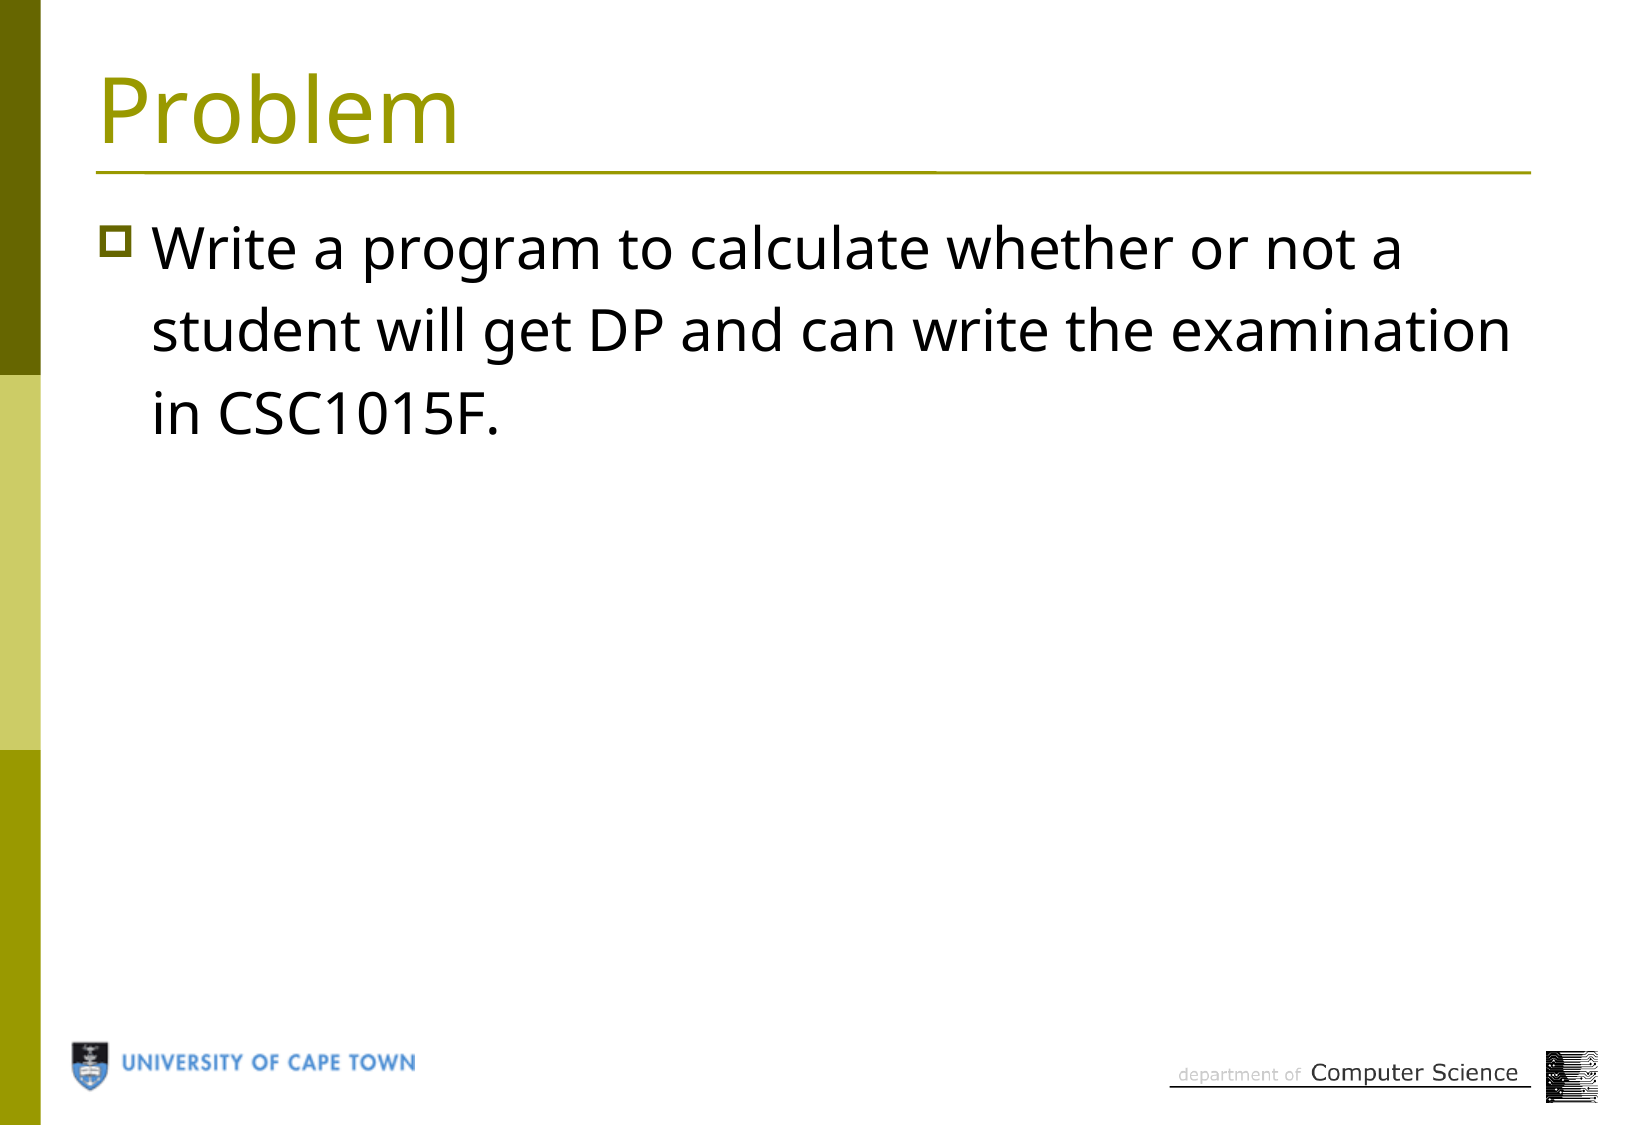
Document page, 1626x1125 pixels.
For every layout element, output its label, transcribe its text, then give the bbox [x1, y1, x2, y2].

picture [61, 1024, 415, 1103]
list Write a program to calculate whether or not a student will get DP and can write the examination in CSC1015F. [81, 196, 1543, 1021]
title Problem [81, 14, 1543, 172]
picture [1169, 1043, 1532, 1091]
picture [1546, 1051, 1598, 1103]
